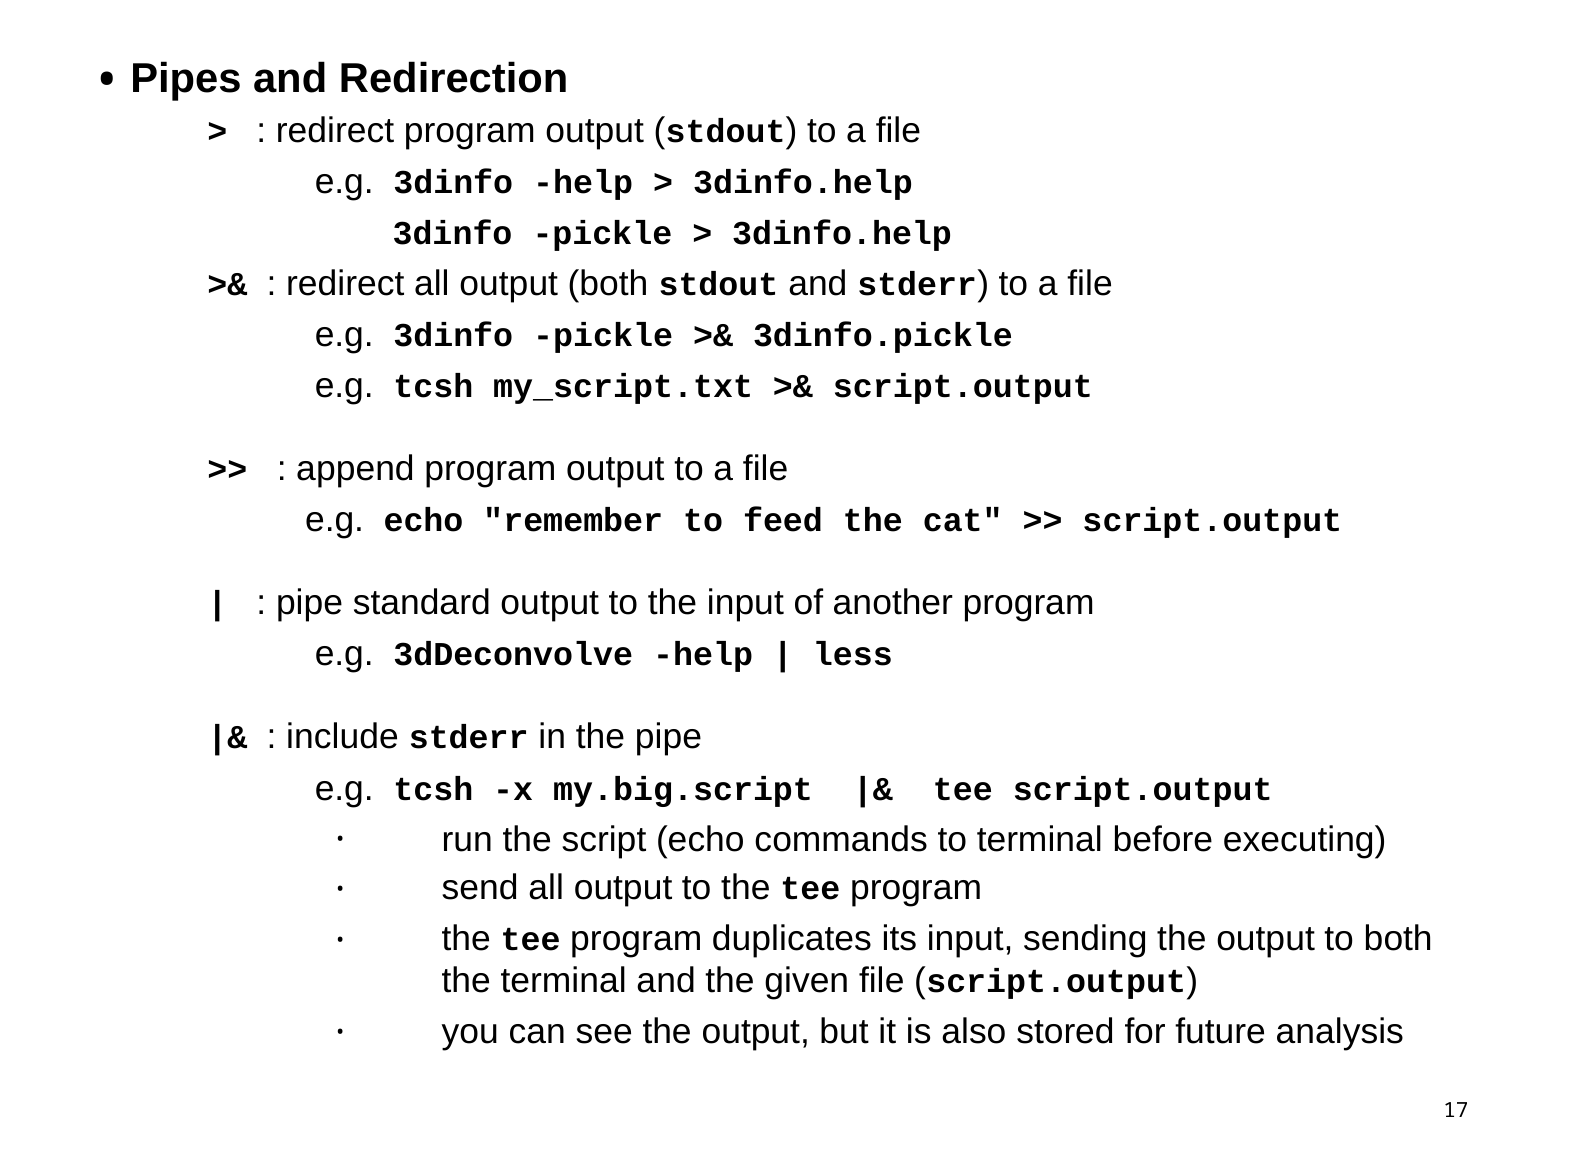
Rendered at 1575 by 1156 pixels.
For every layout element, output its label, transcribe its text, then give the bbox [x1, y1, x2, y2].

list Pipes and Redirection > : redirect program output (stdout) to a file e.g. 3dinfo -help > 3dinfo.help 3dinfo -pickle > 3dinfo.help >& : redirect all output (both stdout and stderr) to a file e.g. 3dinfo -pickle >& 3dinfo.pickle e.g. tcsh my_script.txt >& script.output >> : append program output to a file e.g. echo "remember to feed the cat" >> script.output | : pipe standard output to the input of another program e.g. 3dDeconvolve -help | less |& : include stderr in the pipe e.g. tcsh -x my.big.script |& tee script.output run the script (echo commands to terminal before executing) send all output to the tee program the tee program duplicates its input, sending the output to both the terminal and the given file (script.output) you can see the output, but it is also stored for future analysis [75, 37, 1501, 1120]
